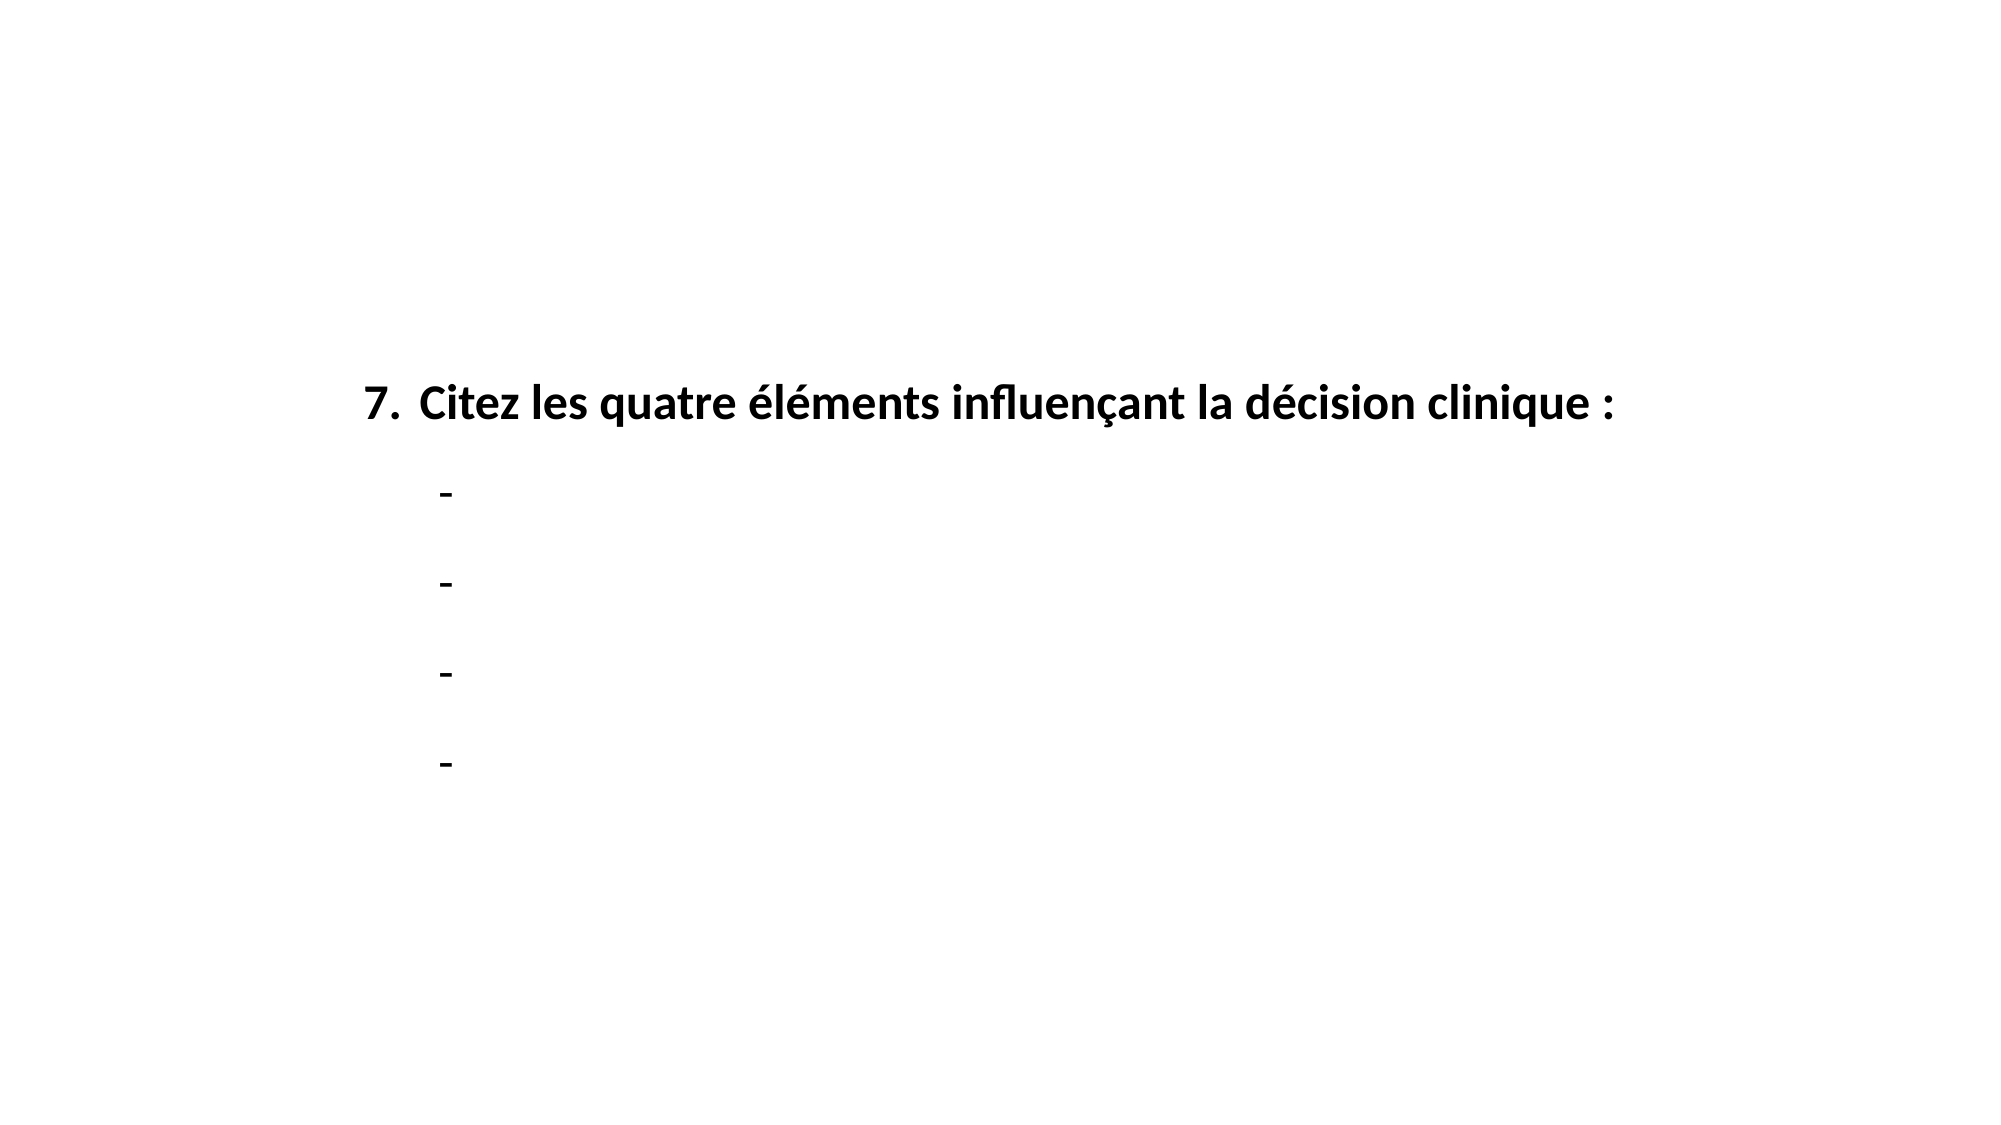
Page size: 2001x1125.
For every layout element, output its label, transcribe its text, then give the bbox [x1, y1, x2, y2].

text_box Citez les quatre éléments influençant la décision clinique : - - - - [348, 332, 1694, 797]
